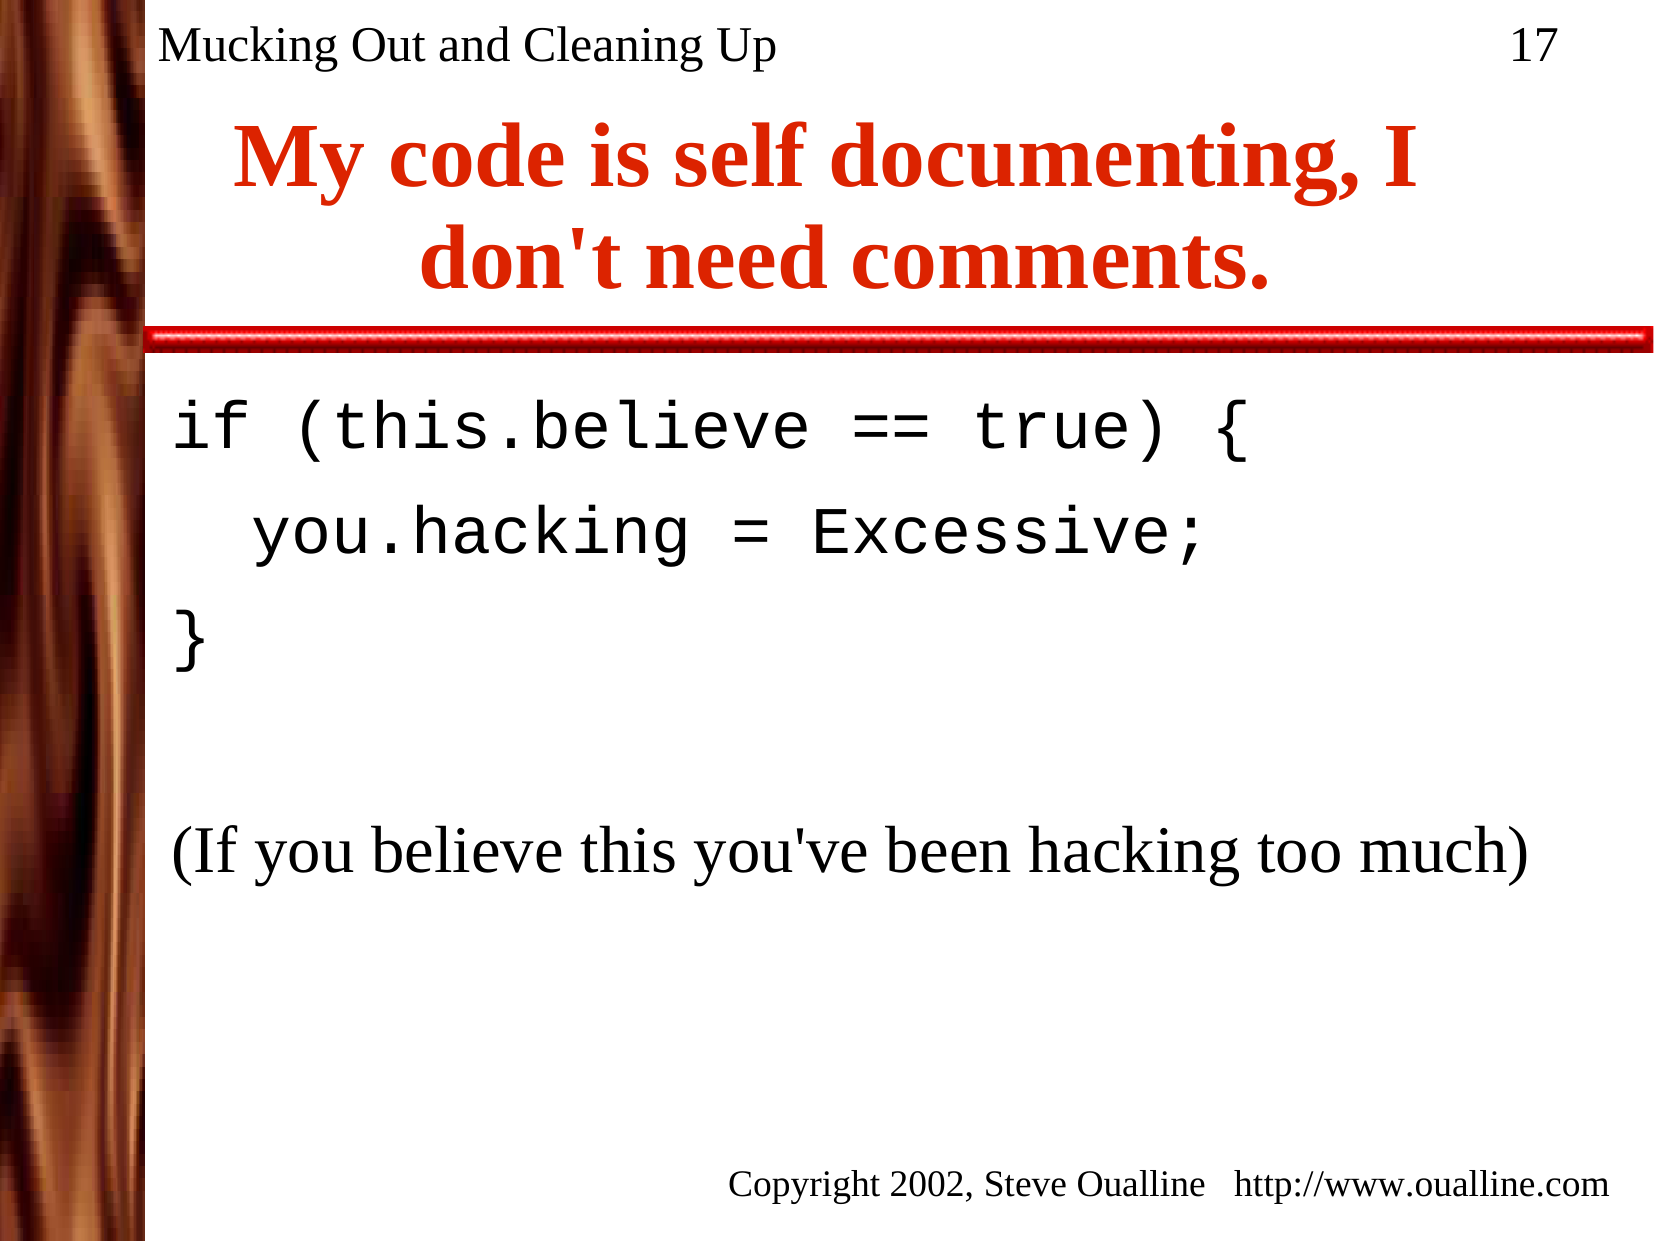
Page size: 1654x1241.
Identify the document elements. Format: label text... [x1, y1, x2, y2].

subtitle if (this.believe == true) { you.hacking = Excessive; } (If you believe this you've been hacking too much) [171, 392, 1534, 1127]
title My code is self documenting, I don't need comments. [121, 100, 1534, 313]
picture [0, 0, 1654, 1241]
